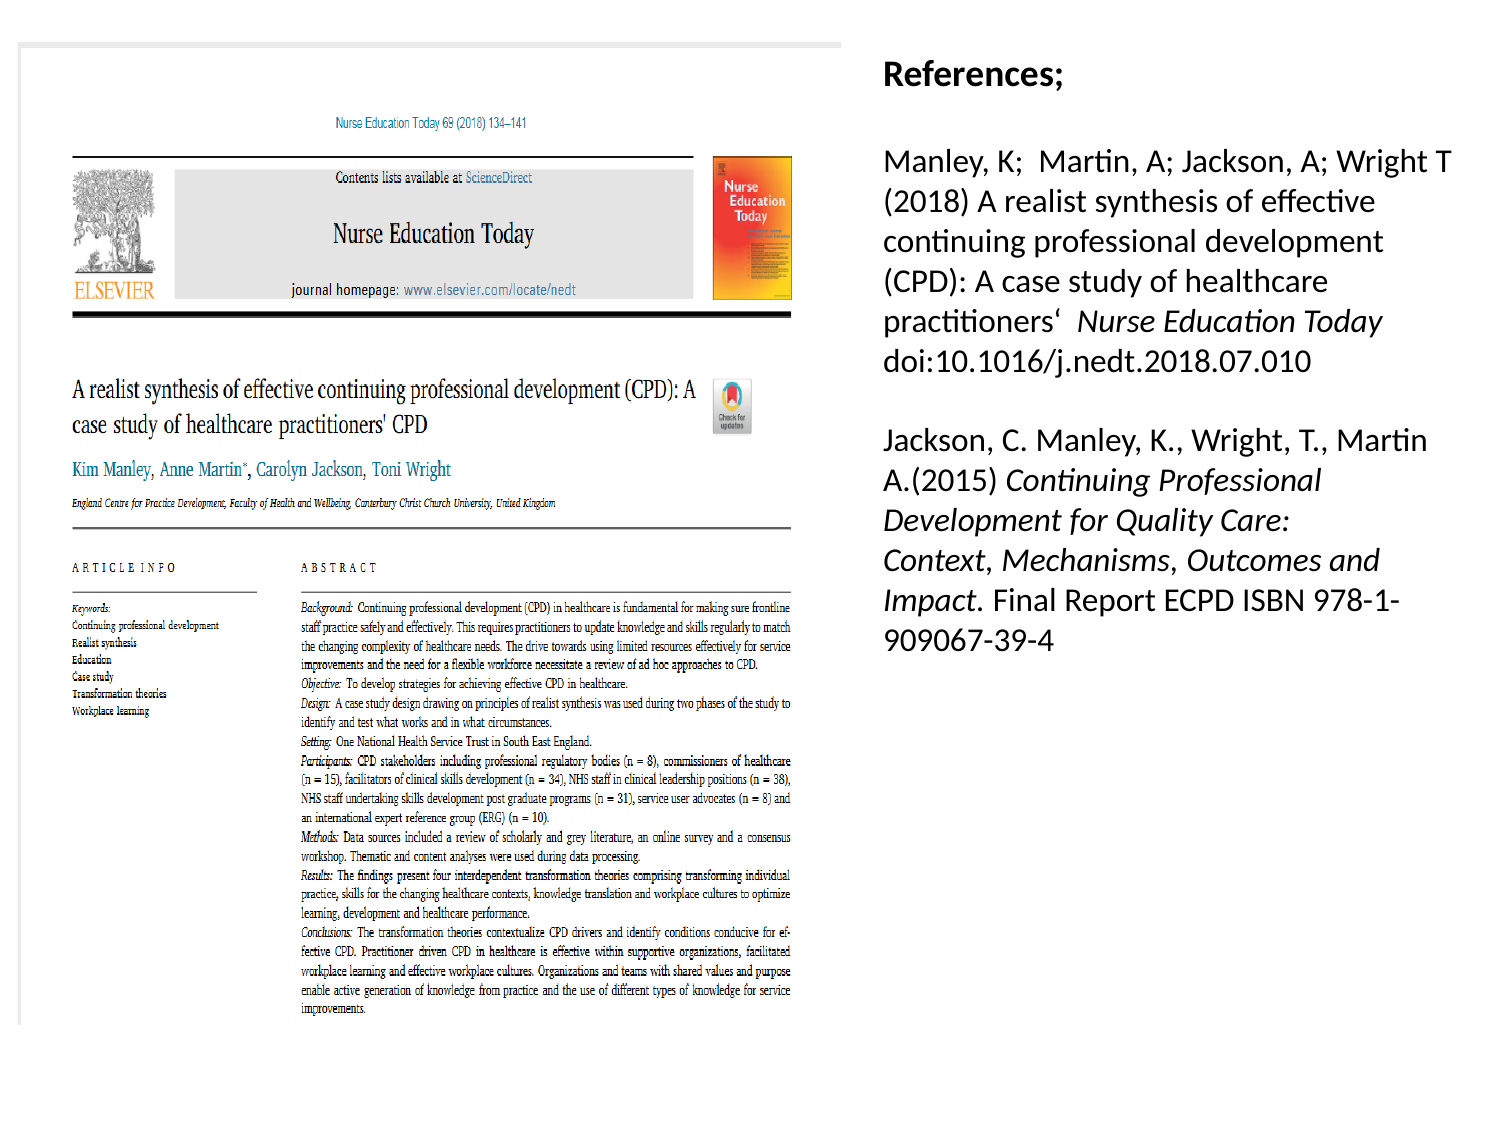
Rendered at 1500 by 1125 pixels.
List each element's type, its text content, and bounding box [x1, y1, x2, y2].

picture [17, 42, 842, 1035]
text_box References; Manley, K; Martin, A; Jackson, A; Wright T (2018) A realist synthesis of effective continuing professional development (CPD): A case study of healthcare practitioners‘ Nurse Education Today doi:10.1016/j.nedt.2018.07.010 Jackson, C. Manley, K., Wright, T., Martin A.(2015) Continuing Professional Development for Quality Care: Context, Mechanisms, Outcomes and Impact. Final Report ECPD ISBN 978-1-909067-39-4 [868, 41, 1471, 714]
